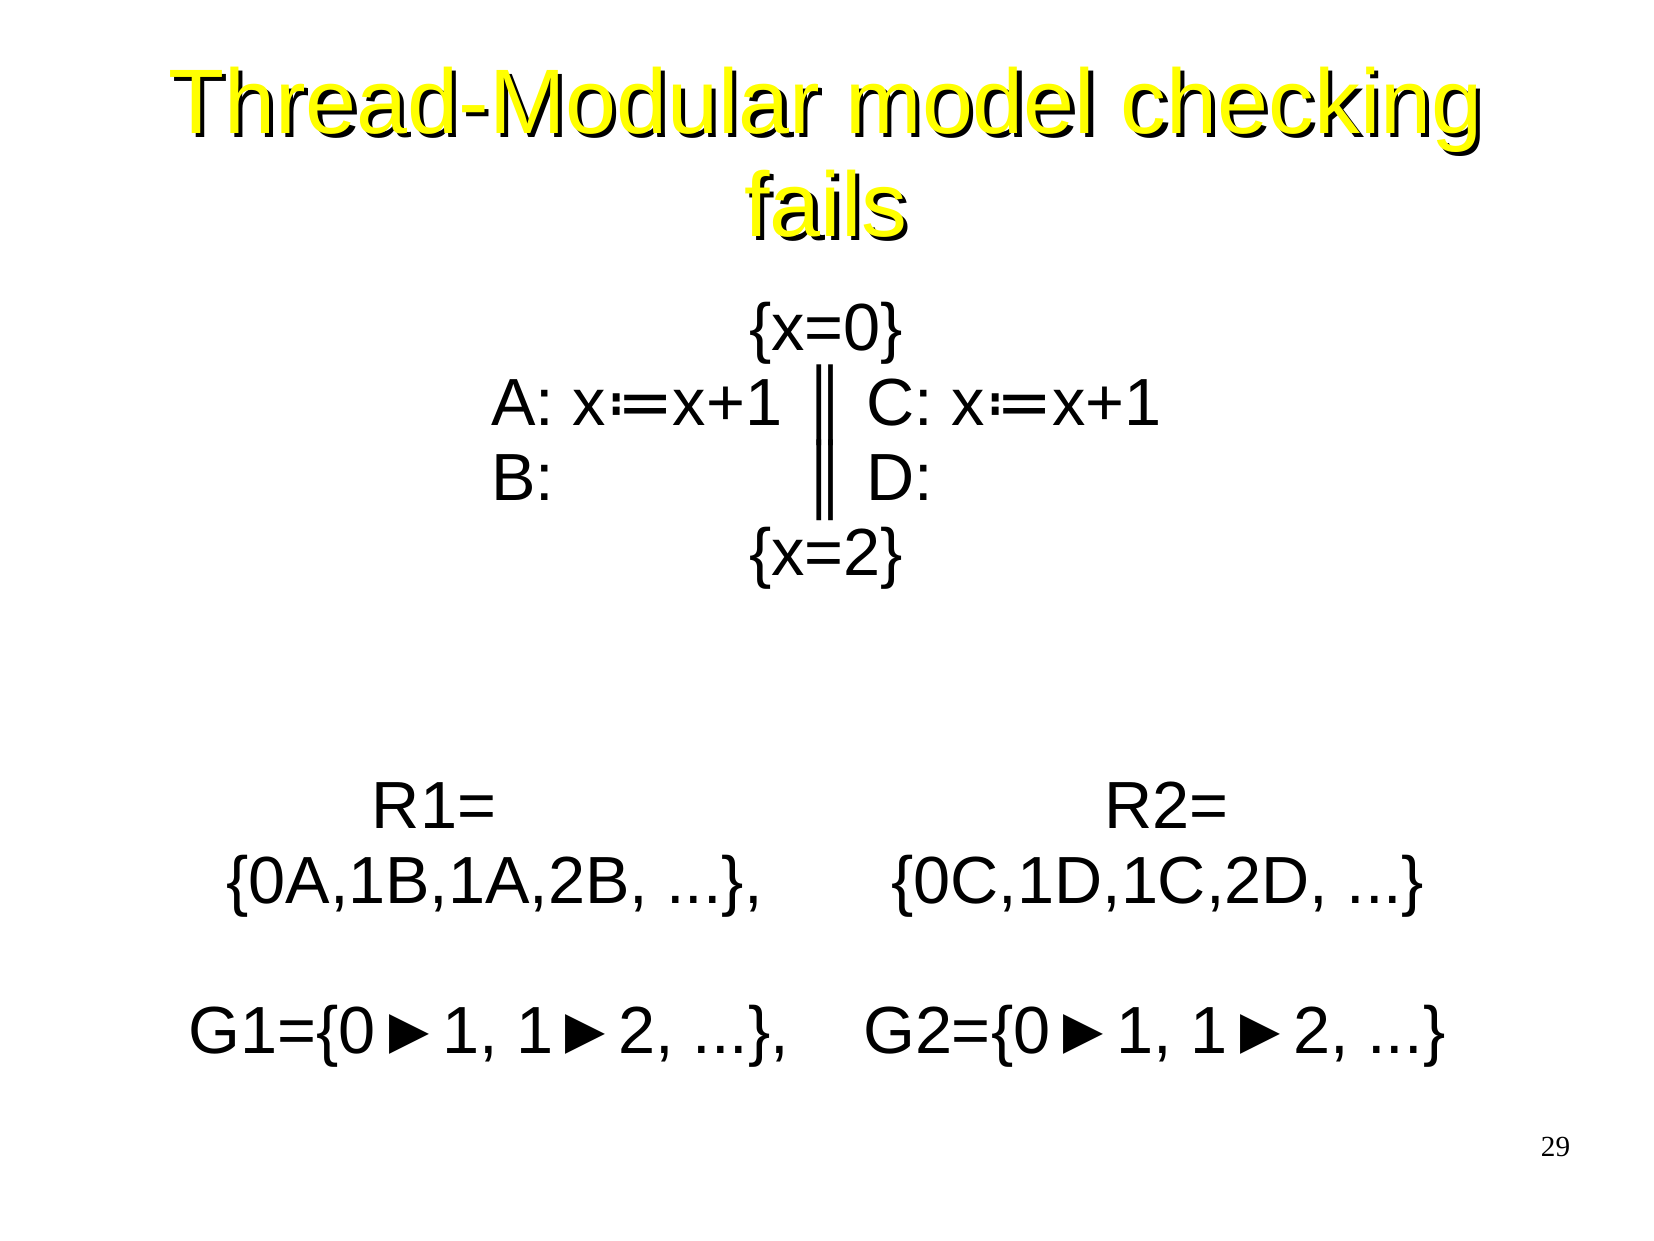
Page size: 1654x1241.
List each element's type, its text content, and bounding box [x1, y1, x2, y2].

list {x=0} A: x≔x+1 ║ C: x≔x+1 B: ║ D: {x=2} R1= R2= {0A,1B,1A,2B, ...}, {0C,1D,1C,2D, ...} G1={0►1, 1►2, ...}, G2={0►1, 1►2, ...} [82, 290, 1571, 1109]
title Thread-Modular model checking fails [82, 50, 1571, 256]
